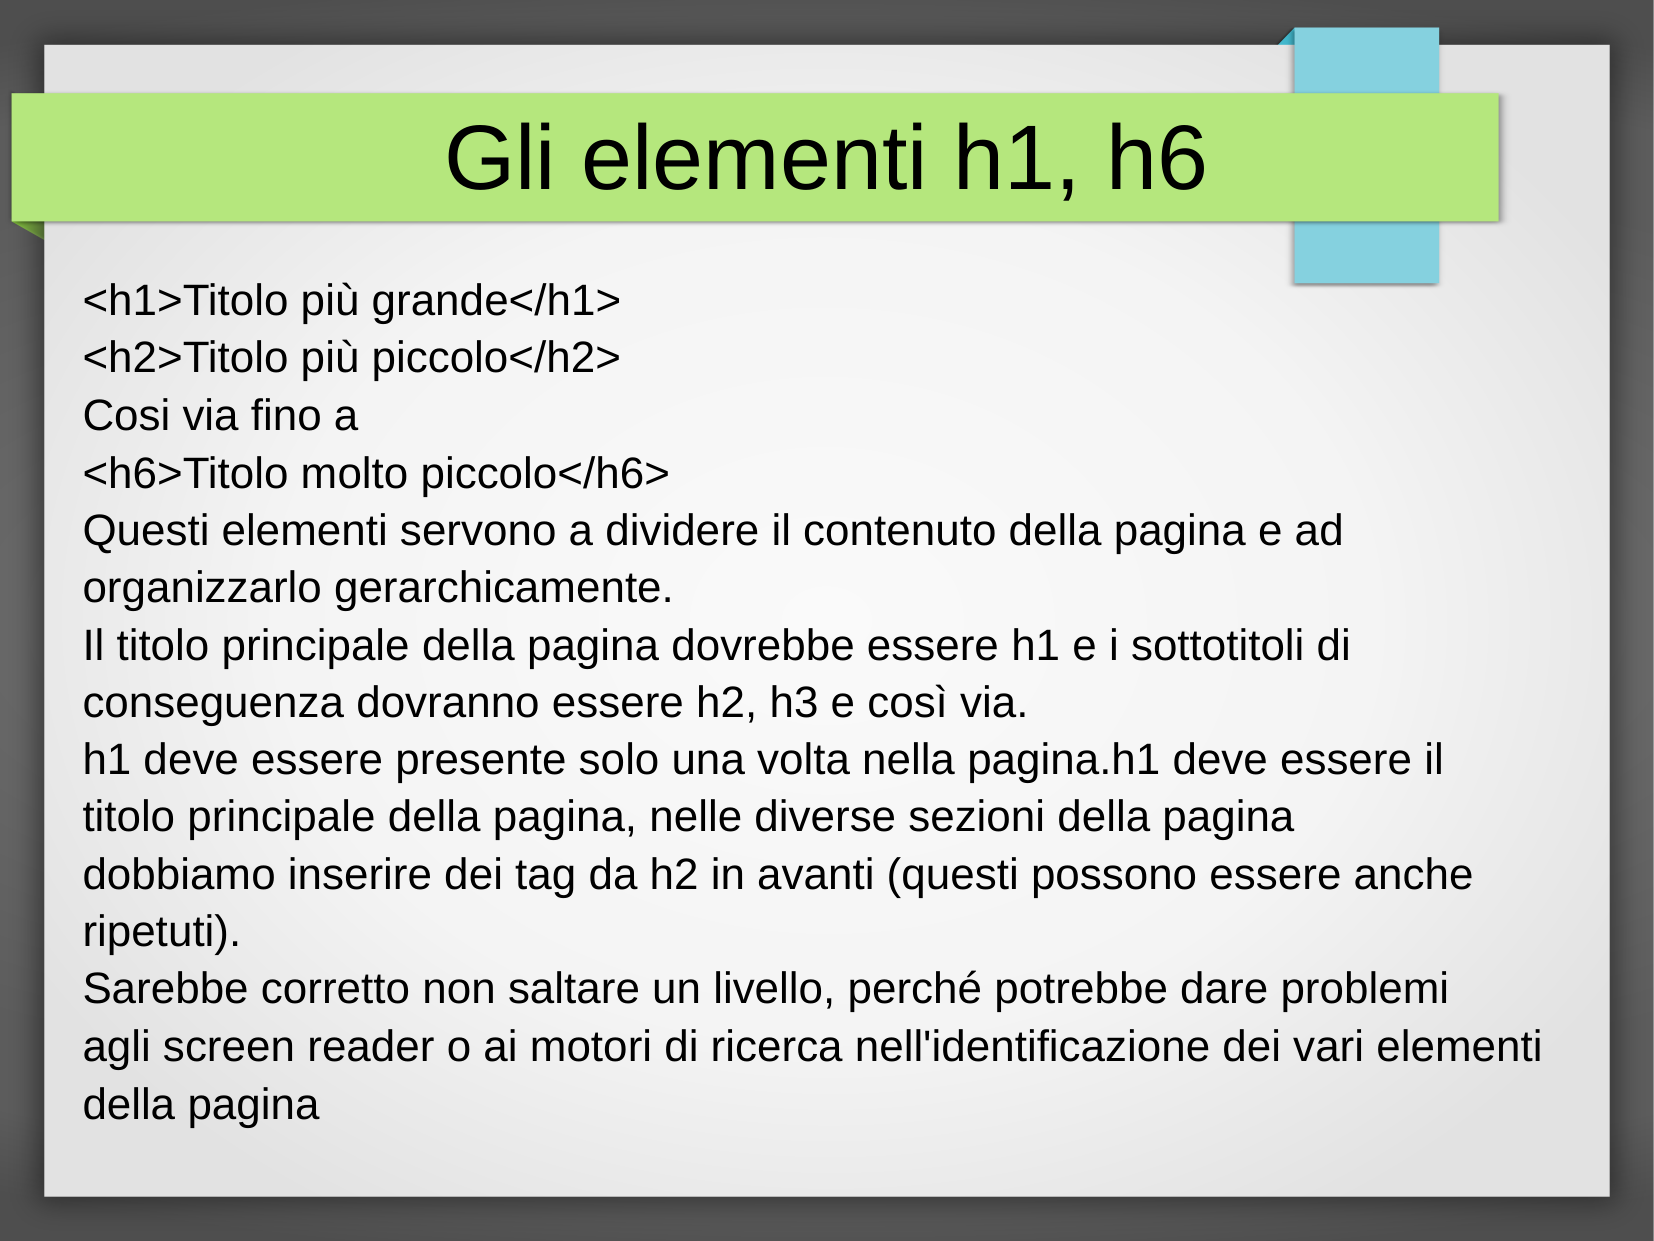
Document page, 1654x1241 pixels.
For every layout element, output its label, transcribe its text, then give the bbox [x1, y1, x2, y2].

picture [0, 0, 1654, 1241]
title Gli elementi h1, h6 [82, 49, 1571, 257]
list <h1>Titolo più grande</h1> <h2>Titolo più piccolo</h2> Cosi via fino a <h6>Titolo molto piccolo</h6> Questi elementi servono a dividere il contenuto della pagina e ad organizzarlo gerarchicamente. Il titolo principale della pagina dovrebbe essere h1 e i sottotitoli di conseguenza dovranno essere h2, h3 e così via. h1 deve essere presente solo una volta nella pagina.h1 deve essere il titolo principale della pagina, nelle diverse sezioni della pagina dobbiamo inserire dei tag da h2 in avanti (questi possono essere anche ripetuti). Sarebbe corretto non saltare un livello, perché potrebbe dare problemi agli screen reader o ai motori di ricerca nell'identificazione dei vari elementi della pagina [82, 290, 1571, 1139]
